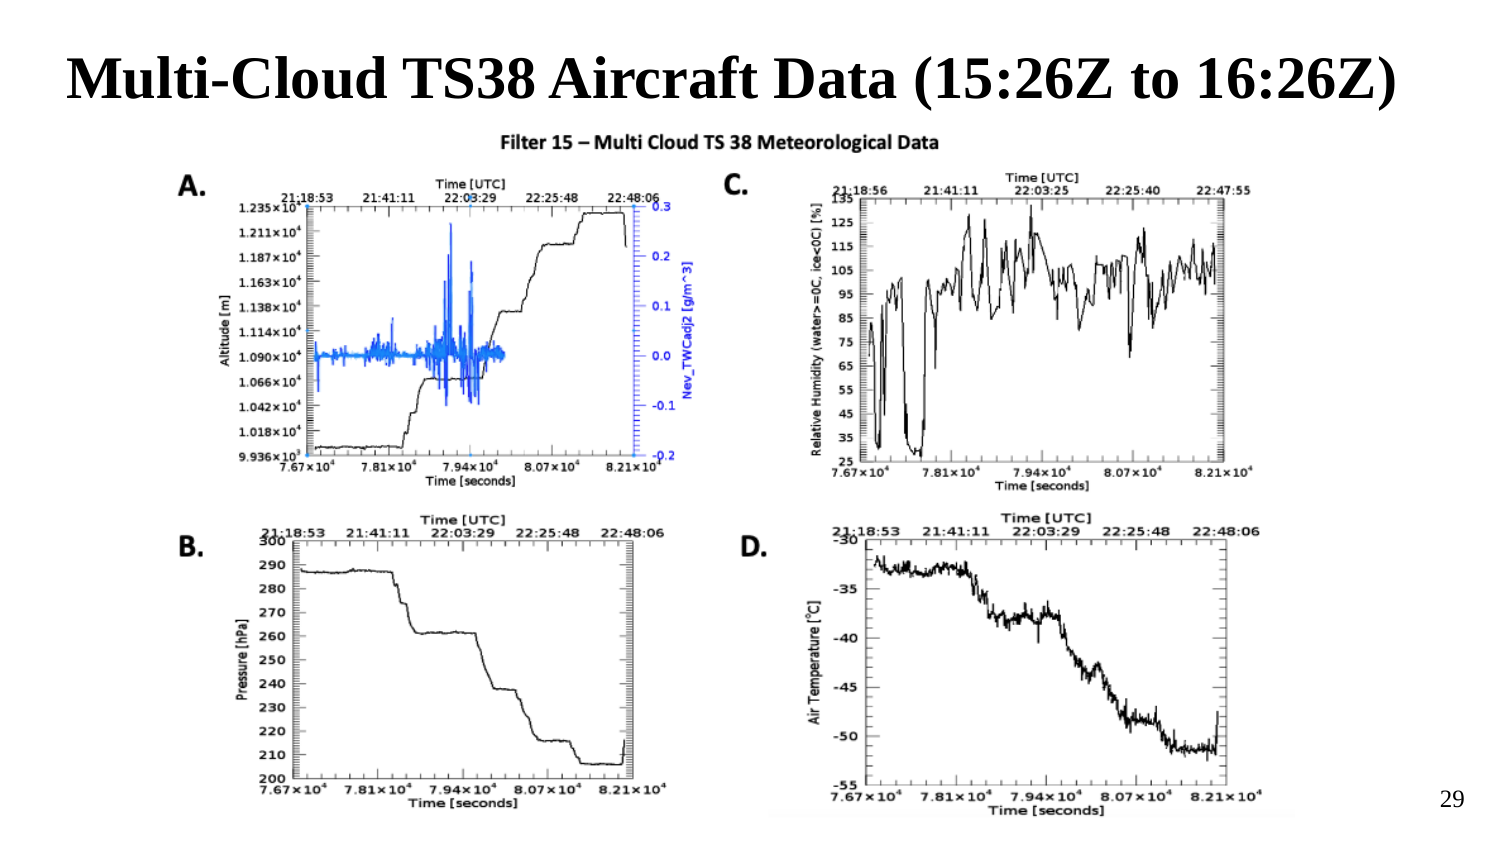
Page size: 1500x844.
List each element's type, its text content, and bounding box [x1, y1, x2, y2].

title Multi-Cloud TS38 Aircraft Data (15:26Z to 16:26Z) [51, 23, 1449, 124]
picture [142, 115, 1358, 830]
slide_number <number> [1389, 764, 1480, 830]
